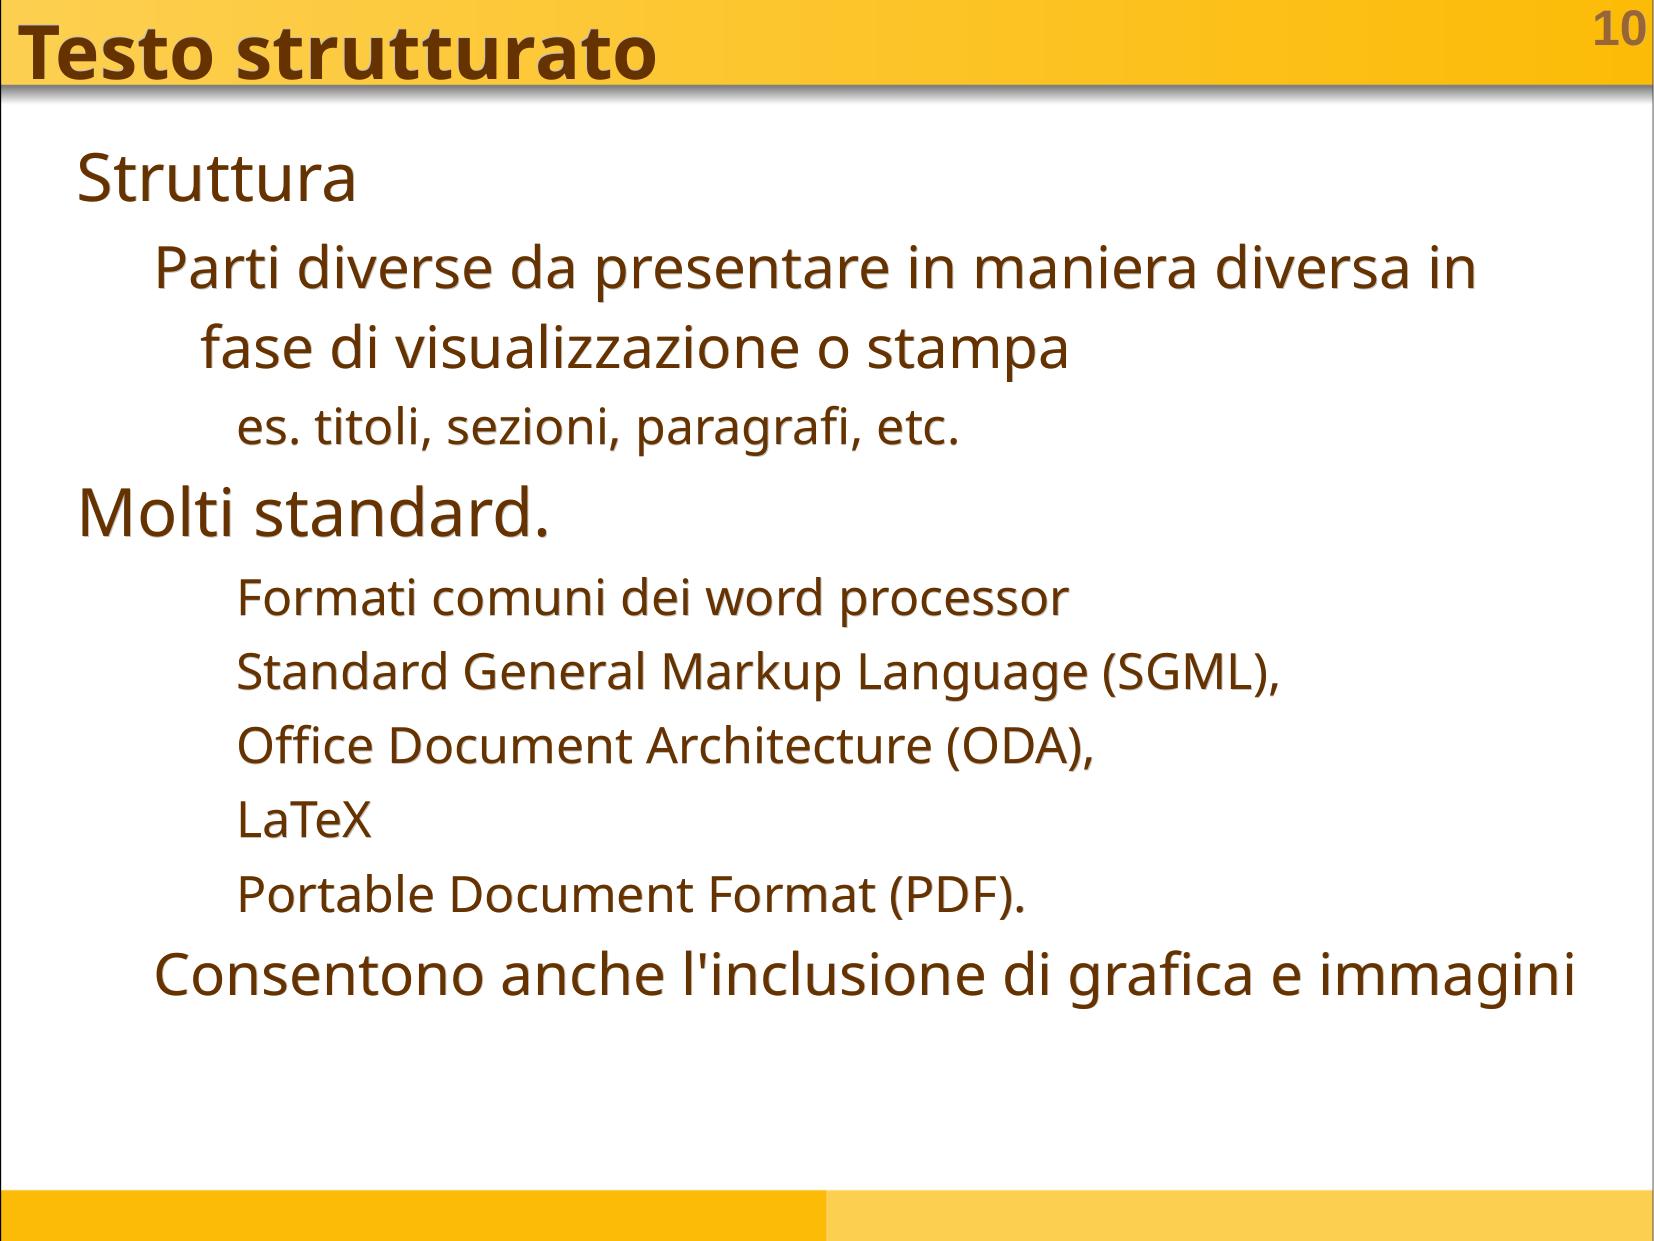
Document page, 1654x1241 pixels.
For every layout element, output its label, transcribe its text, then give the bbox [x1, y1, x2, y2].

title Testo strutturato [0, 0, 1477, 87]
picture [0, 0, 1654, 1241]
list Struttura Parti diverse da presentare in maniera diversa in fase di visualizzazione o stampa es. titoli, sezioni, paragrafi, etc. Molti standard. Formati comuni dei word processor Standard General Markup Language (SGML), Office Document Architecture (ODA), LaTeX Portable Document Format (PDF). Consentono anche l'inclusione di grafica e immagini [59, 129, 1595, 932]
